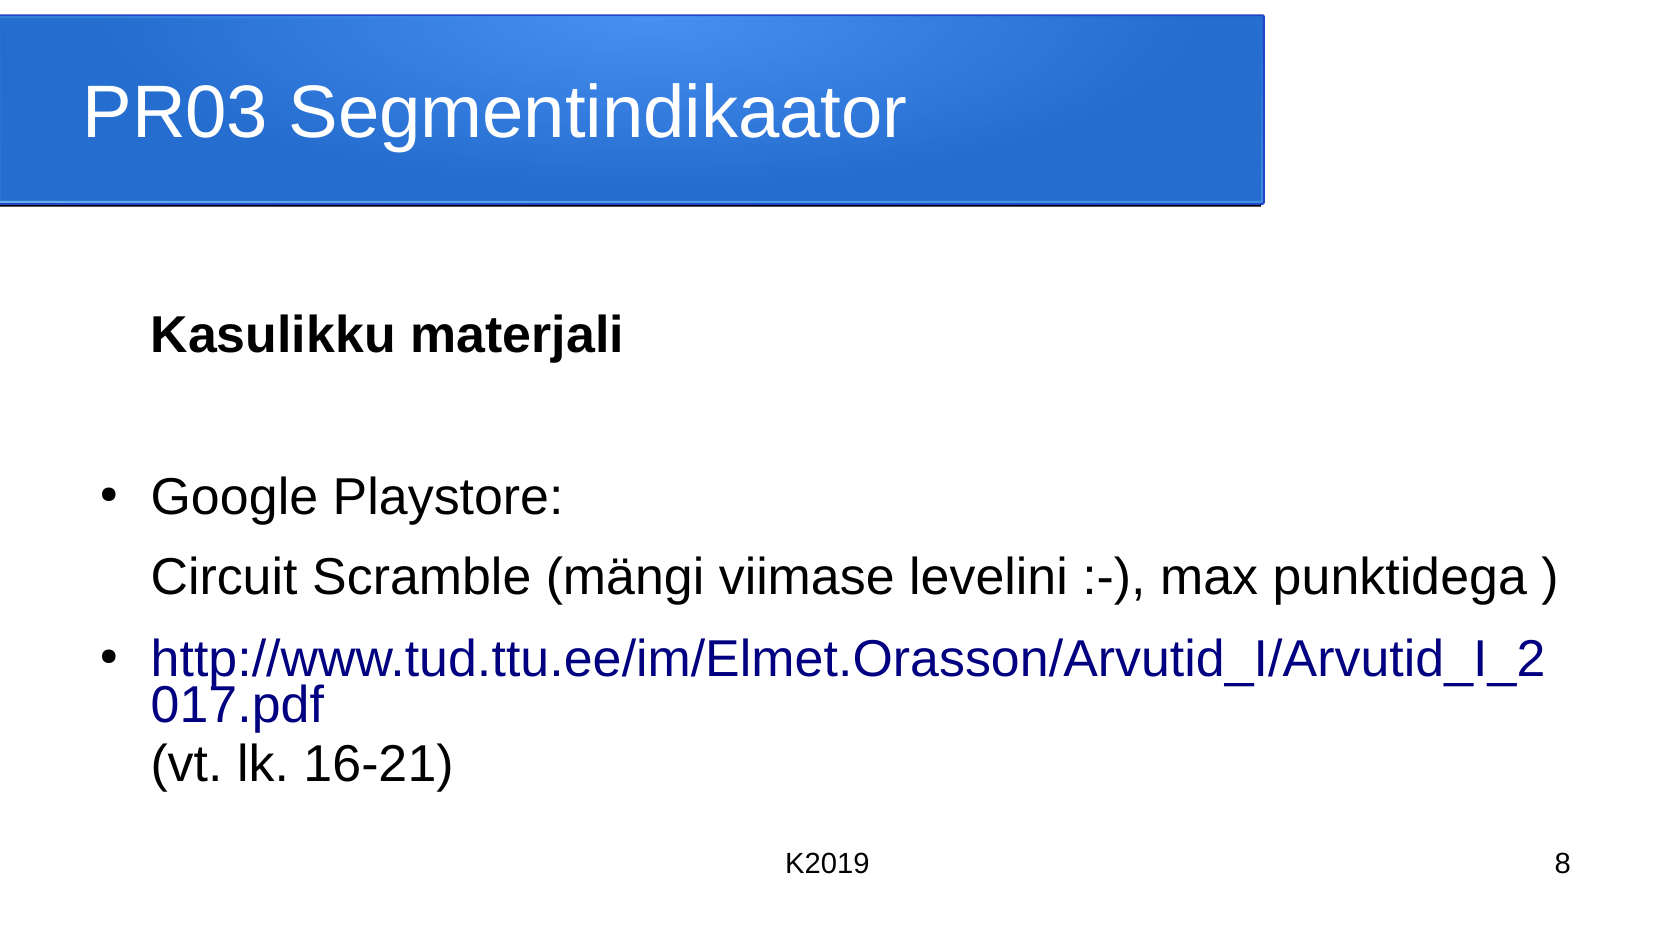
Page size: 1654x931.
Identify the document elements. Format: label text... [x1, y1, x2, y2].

list Kasulikku materjali Google Playstore: Circuit Scramble (mängi viimase levelini :-), max punktidega ) http://www.tud.ttu.ee/im/Elmet.Orasson/Arvutid_I/Arvutid_I_2017.pdf(vt. lk. 16-21) [82, 224, 1571, 764]
title PR03 Segmentindikaator [82, 35, 1235, 189]
